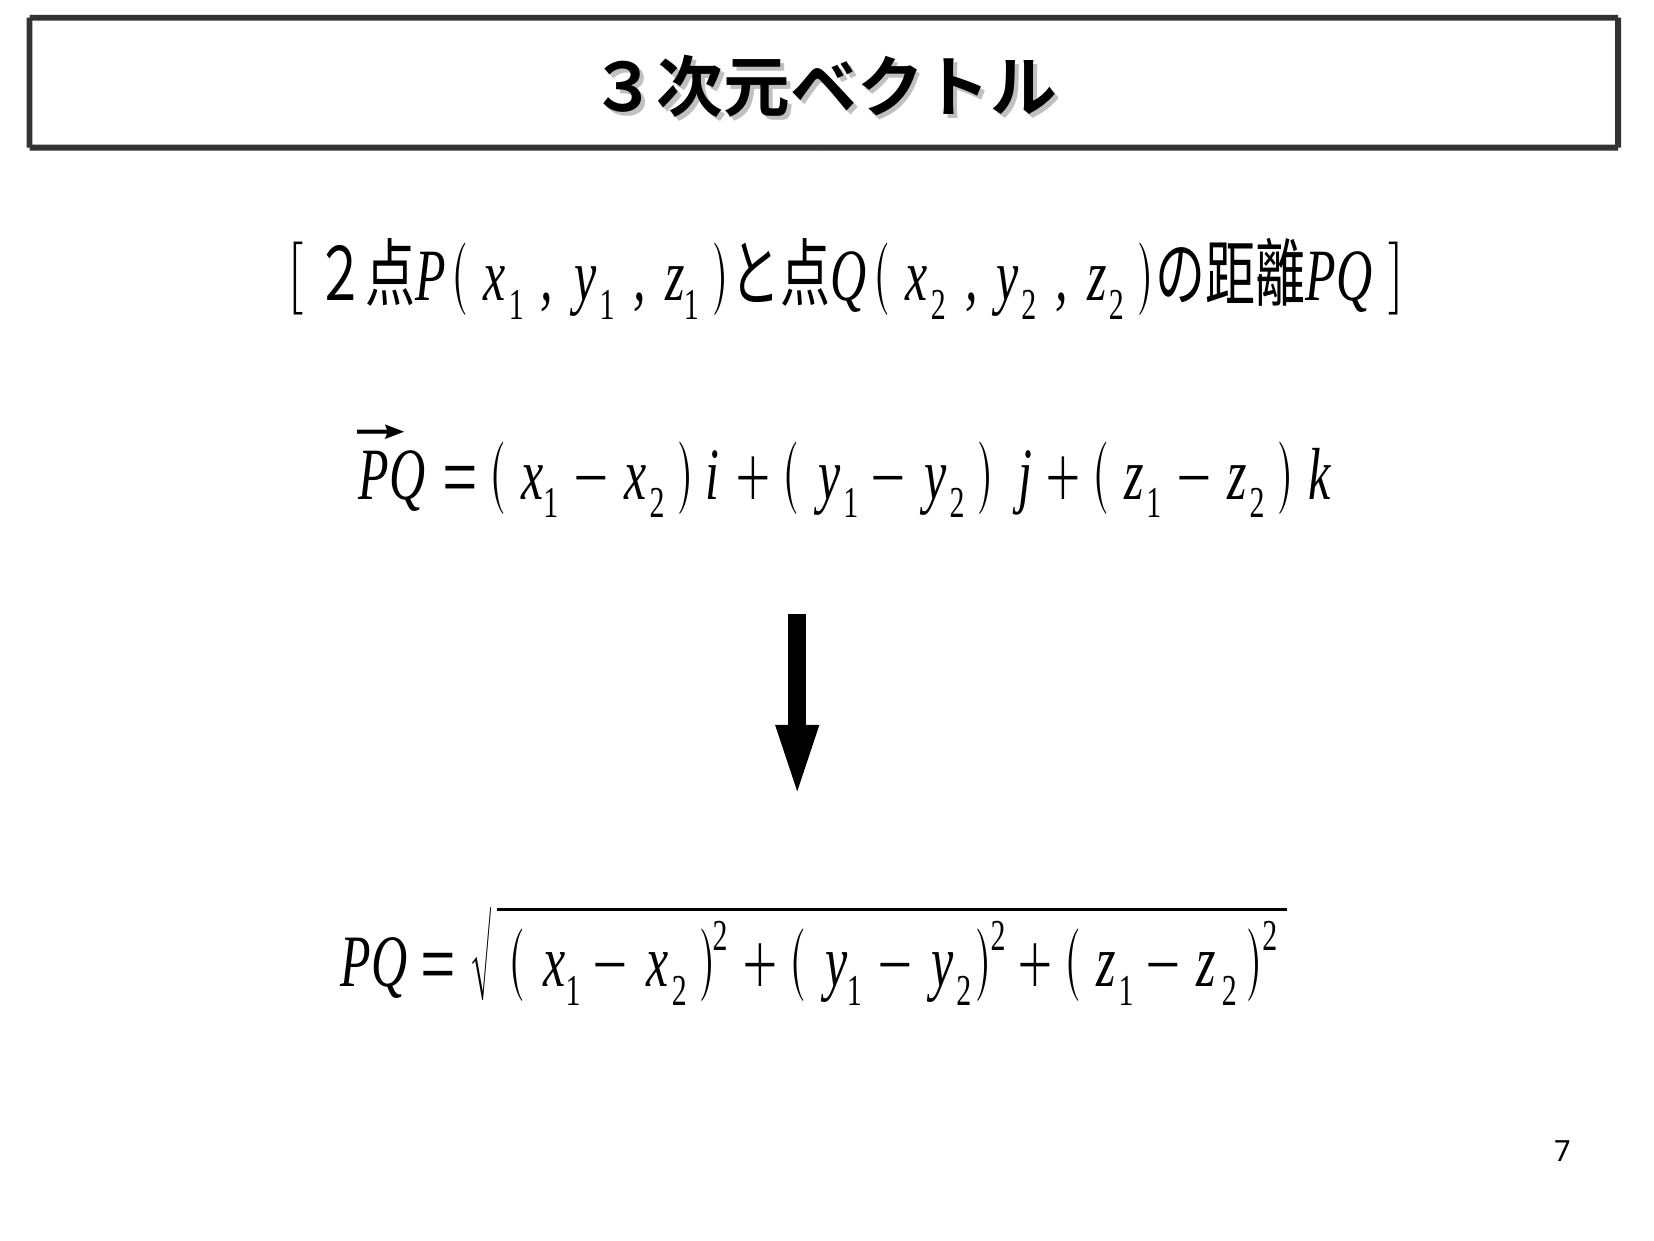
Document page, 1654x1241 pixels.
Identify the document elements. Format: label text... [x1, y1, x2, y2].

chart [277, 236, 1414, 527]
chart [324, 903, 1301, 1017]
text_box ３次元ベクトル [29, 17, 1619, 148]
